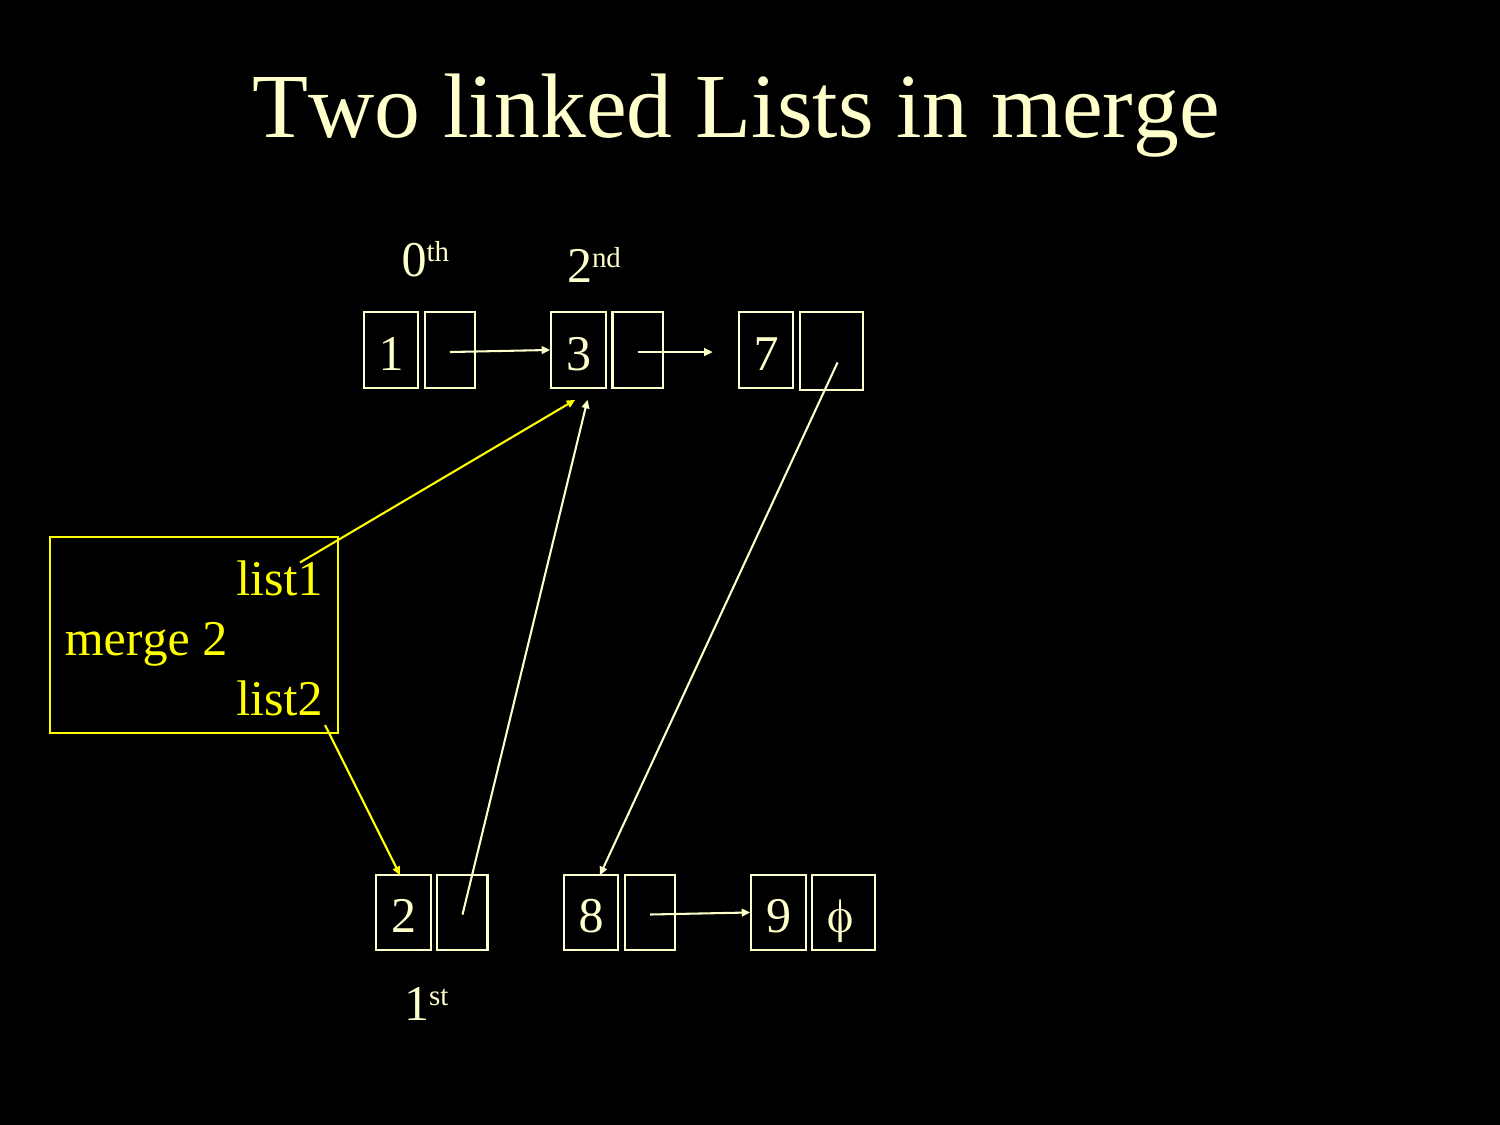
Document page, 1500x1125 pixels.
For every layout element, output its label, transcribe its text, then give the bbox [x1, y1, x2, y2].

text_box 3 [551, 312, 606, 388]
text_box 2 [376, 874, 431, 951]
text_box list1 merge 2 list2 [50, 537, 338, 733]
text_box 8 [563, 874, 619, 951]
text_box 0th [386, 219, 477, 295]
text_box  [812, 874, 876, 951]
text_box 7 [738, 312, 794, 388]
text_box 9 [751, 874, 806, 951]
text_box 2nd [552, 224, 662, 301]
text_box 1 [363, 312, 419, 388]
text_box 1st [389, 962, 489, 1038]
title Two linked Lists in merge [8, 47, 1467, 165]
